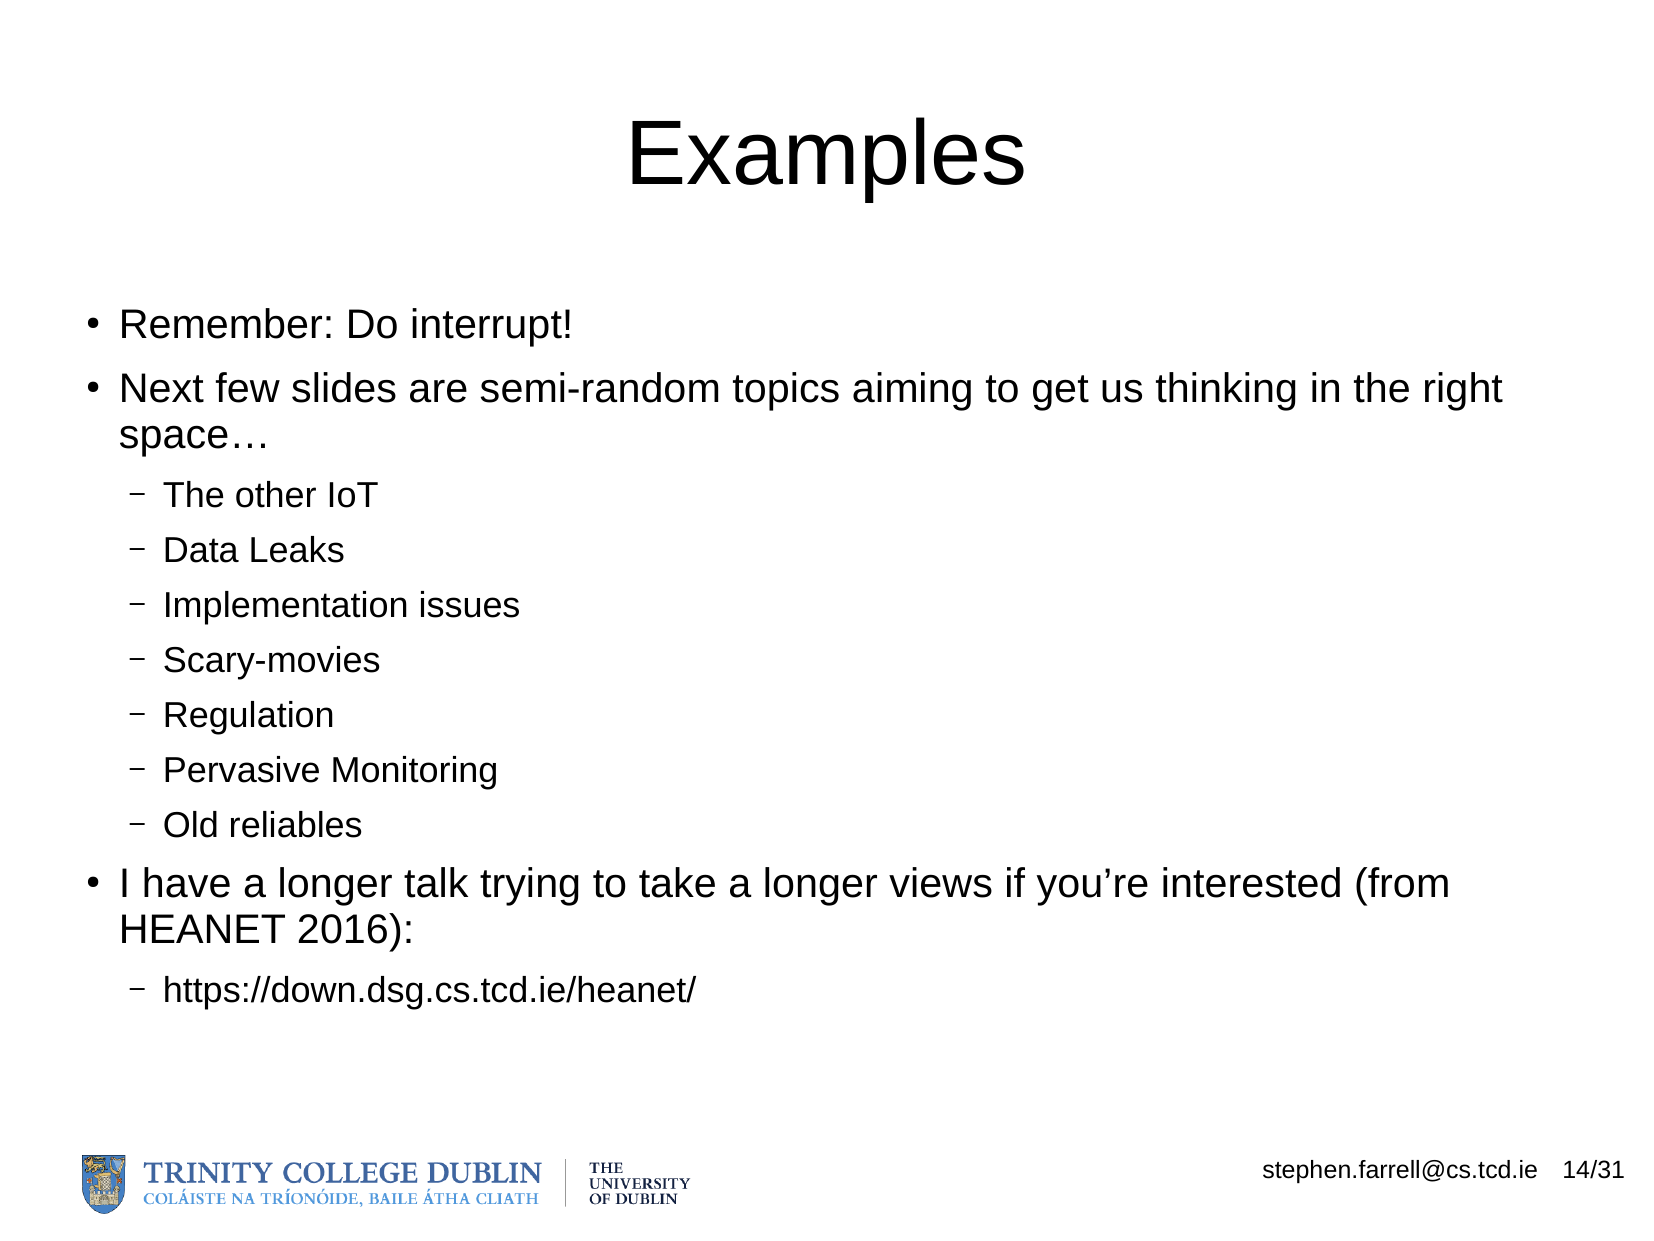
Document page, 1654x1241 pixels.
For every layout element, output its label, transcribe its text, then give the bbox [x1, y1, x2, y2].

title Examples [82, 49, 1571, 257]
picture [82, 1155, 694, 1214]
list Remember: Do interrupt! Next few slides are semi-random topics aiming to get us thinking in the right space… The other IoT Data Leaks Implementation issues Scary-movies Regulation Pervasive Monitoring Old reliables I have a longer talk trying to take a longer views if you’re interested (from HEANET 2016): https://down.dsg.cs.tcd.ie/heanet/ [75, 300, 1564, 1021]
